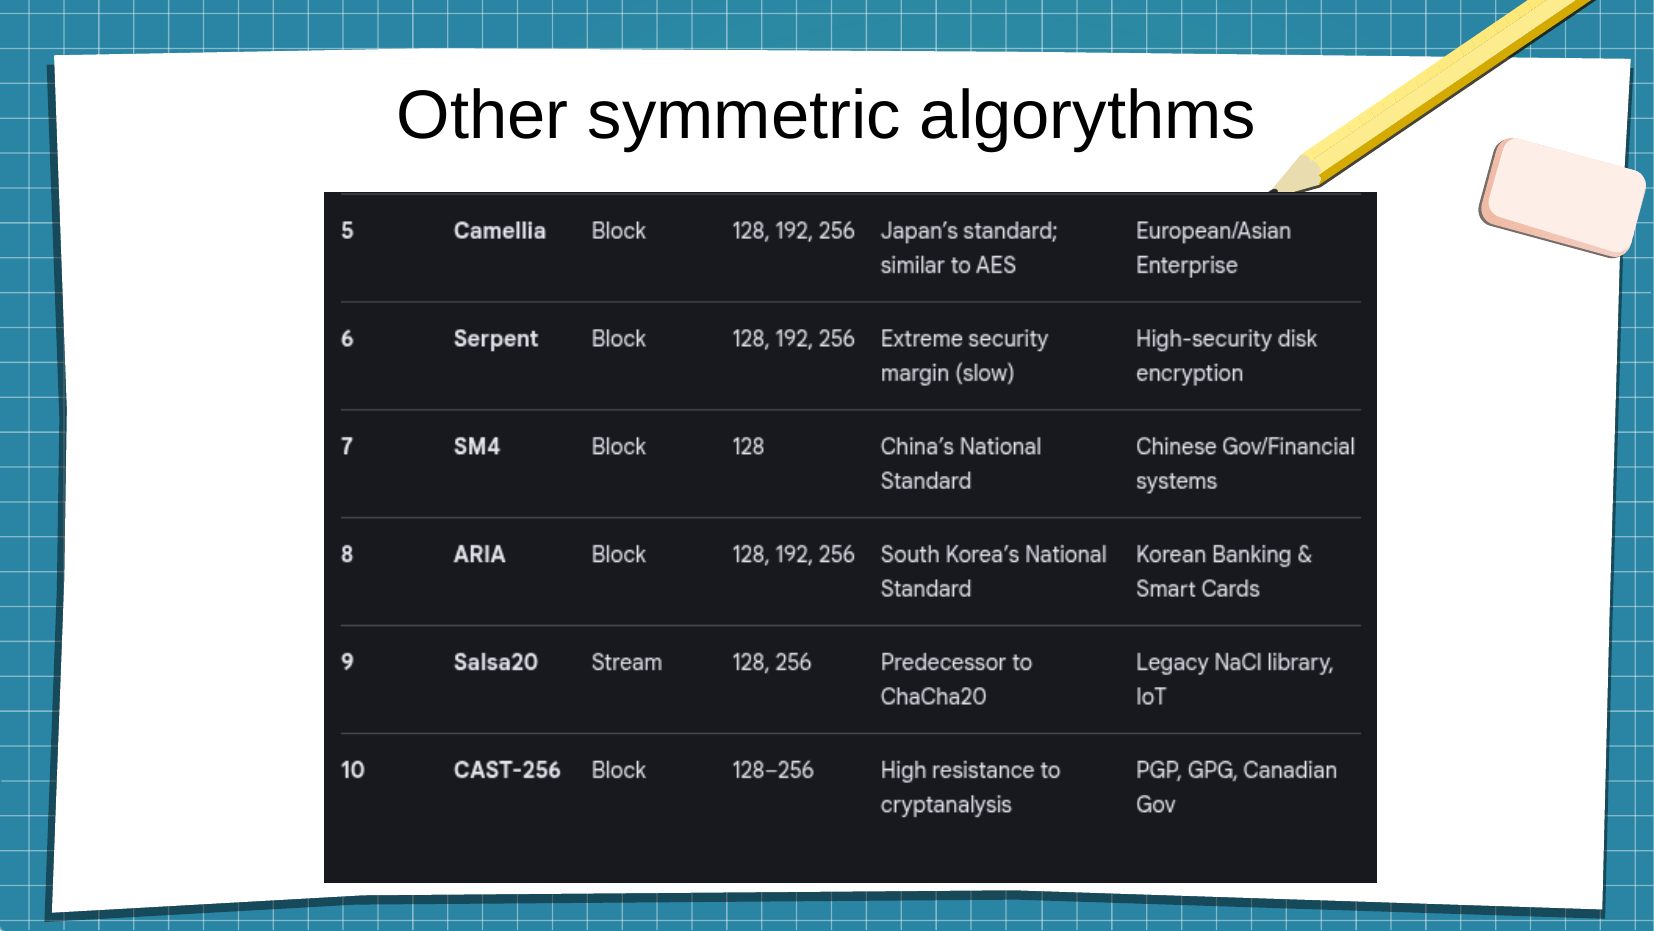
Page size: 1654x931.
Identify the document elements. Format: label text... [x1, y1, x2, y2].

picture [324, 192, 1377, 883]
title Other symmetric algorythms [82, 37, 1571, 193]
